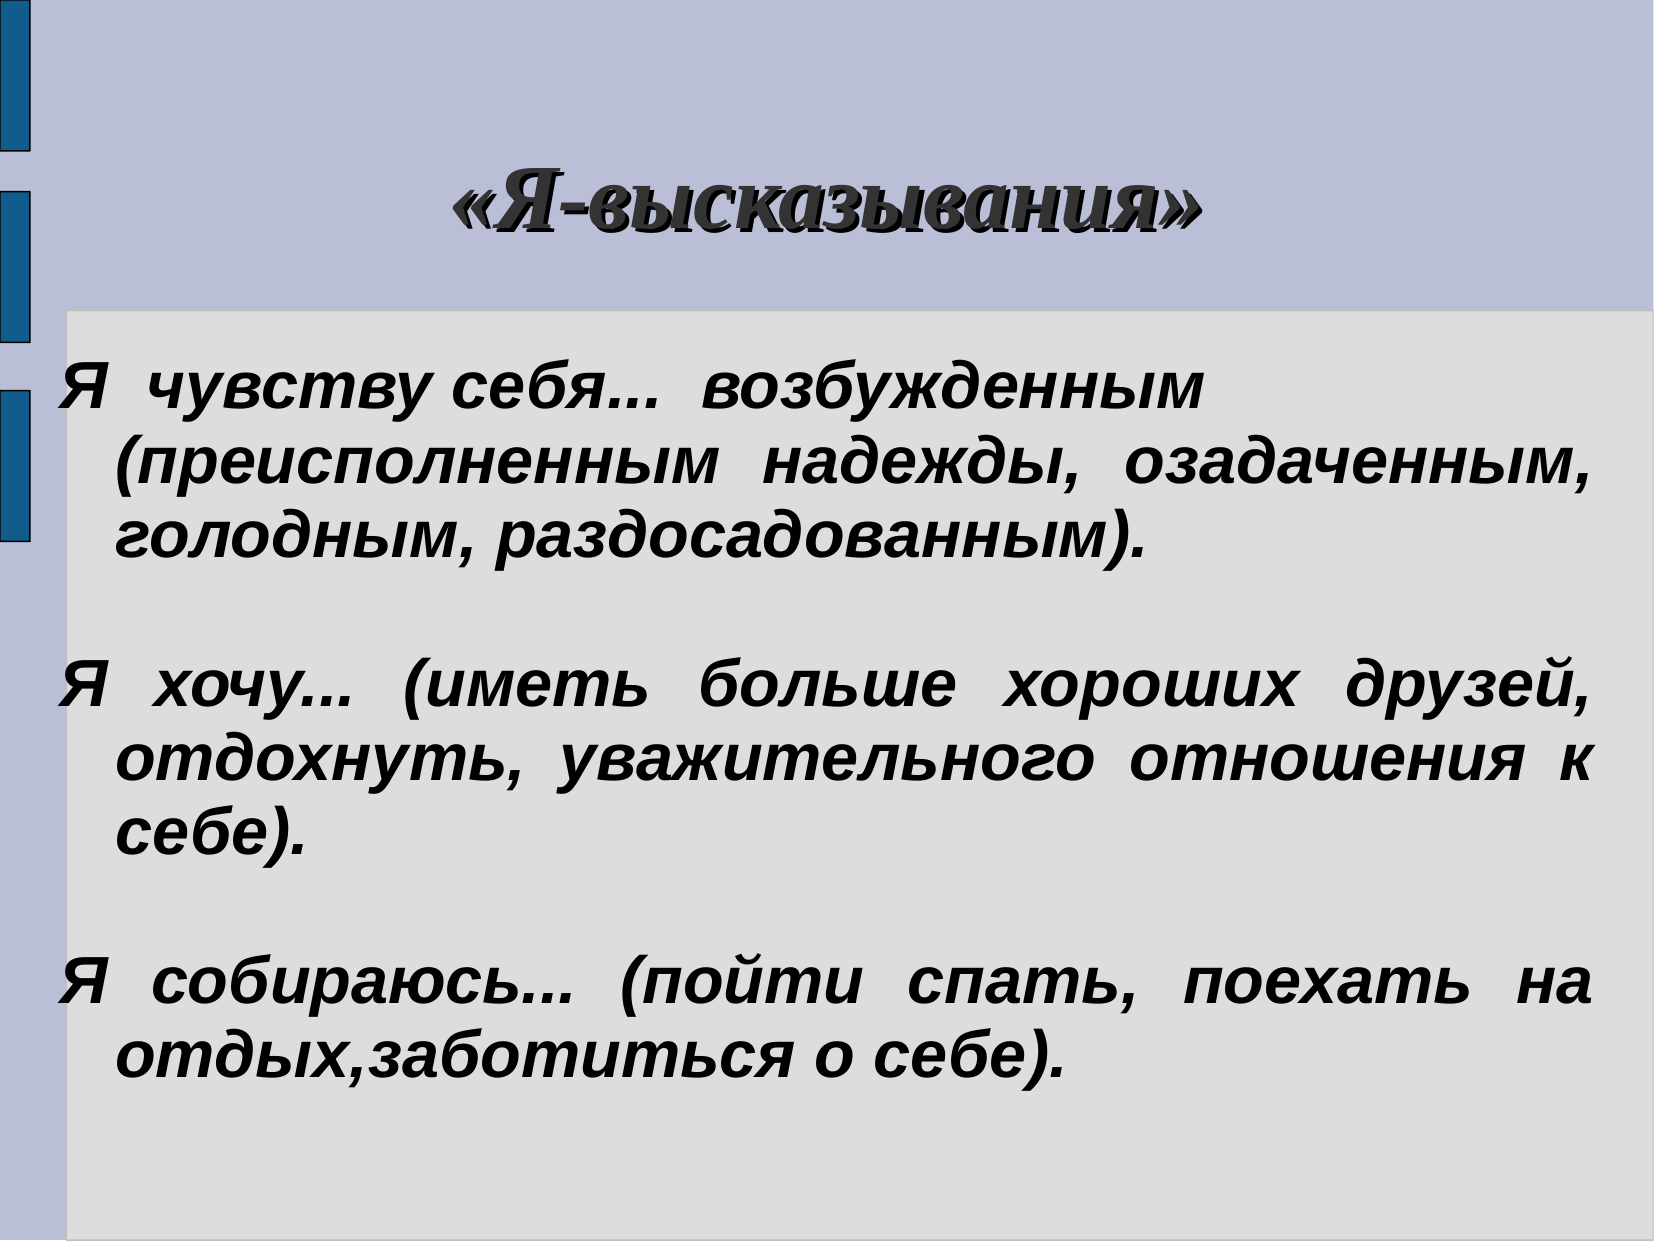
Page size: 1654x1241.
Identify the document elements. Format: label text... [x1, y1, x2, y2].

title «Я-высказывания» [121, 98, 1534, 291]
list Я чувству себя... возбужденным (преисполненным надежды, озадаченным, голодным, раздосадованным). Я хочу... (иметь больше хороших друзей, отдохнуть, уважительного отношения к себе). Я собираюсь... (пойти спать, поехать на отдых,заботиться о себе). [59, 344, 1595, 1149]
